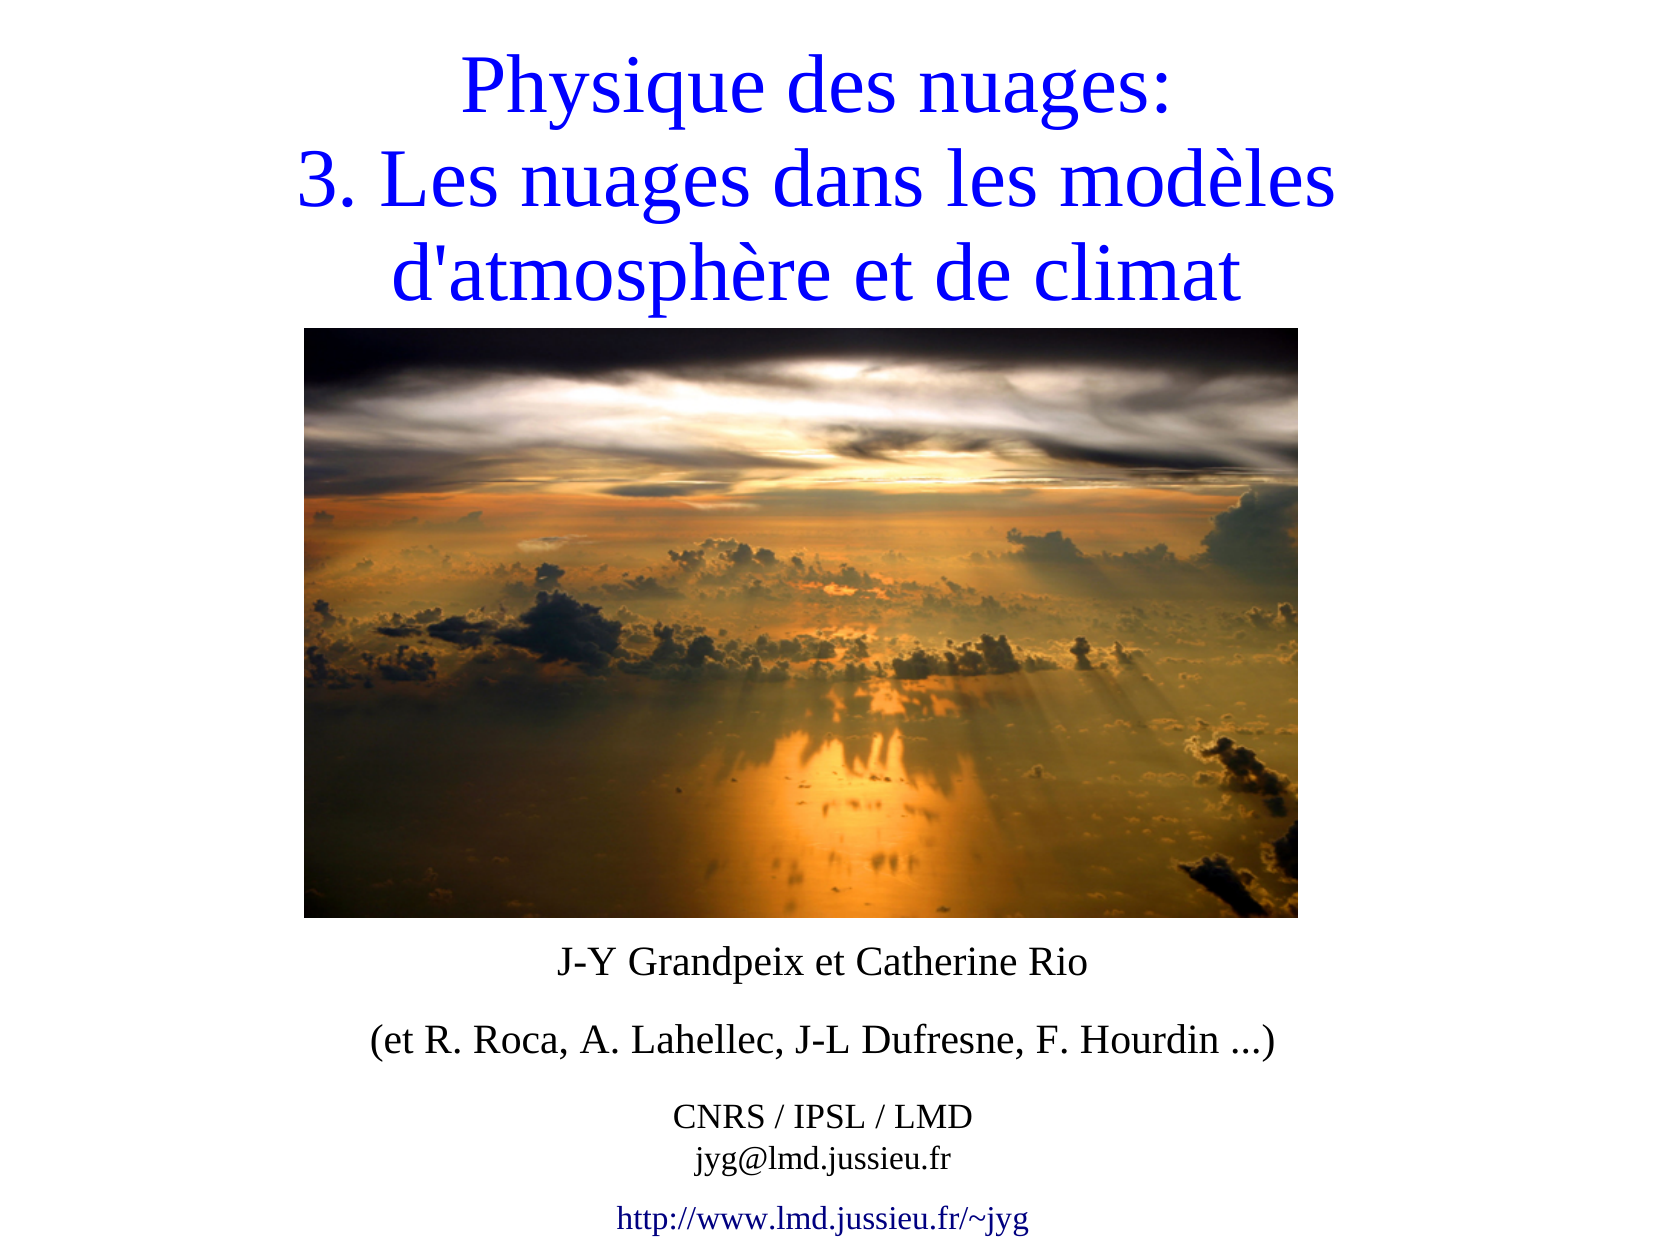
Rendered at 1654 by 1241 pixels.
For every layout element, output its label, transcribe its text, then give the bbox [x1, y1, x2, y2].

text_box Physique des nuages: 3. Les nuages dans les modèles d'atmosphère et de climat [112, 37, 1523, 320]
picture [304, 328, 1298, 918]
text_box J-Y Grandpeix et Catherine Rio (et R. Roca, A. Lahellec, J-L Dufresne, F. Hourdin ...) CNRS / IPSL / LMD jyg@lmd.jussieu.fr http://www.lmd.jussieu.fr/~jyg Textes de JLD : http://www.lmd.jussieu.fr/~jldufres [250, 929, 1396, 1241]
